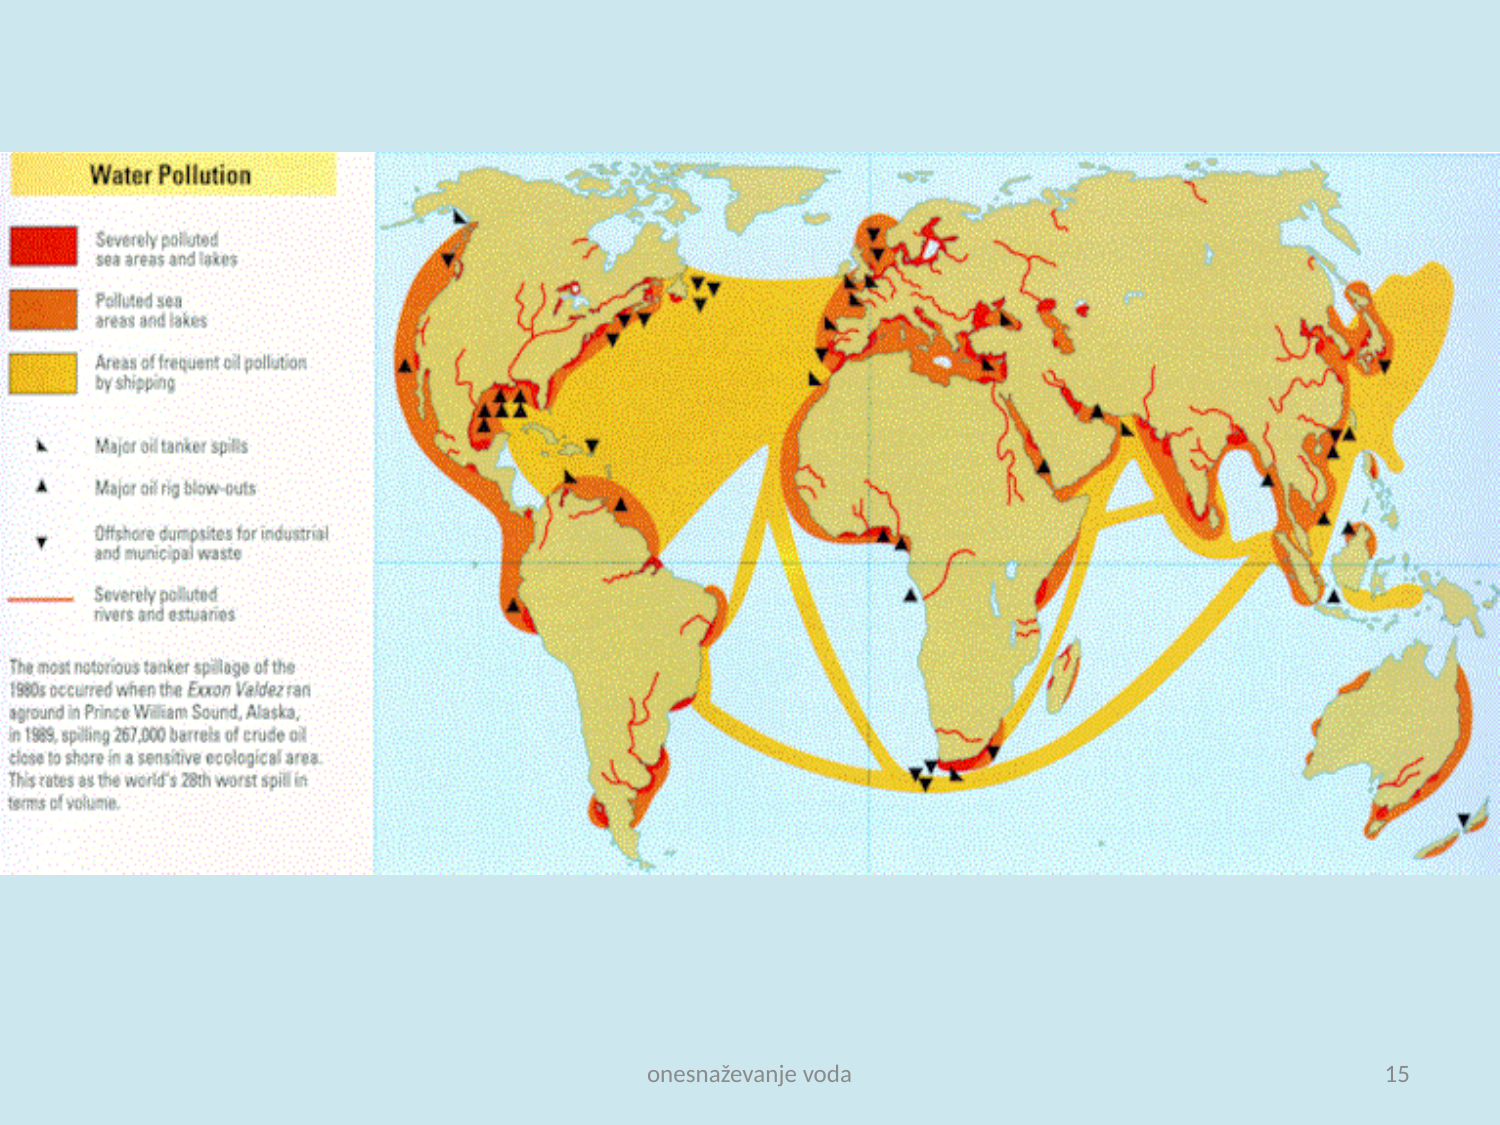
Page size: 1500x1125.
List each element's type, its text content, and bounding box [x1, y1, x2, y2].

footer onesnaževanje voda [512, 1042, 988, 1103]
picture [0, 152, 1500, 875]
slide_number <number> [1074, 1042, 1425, 1103]
